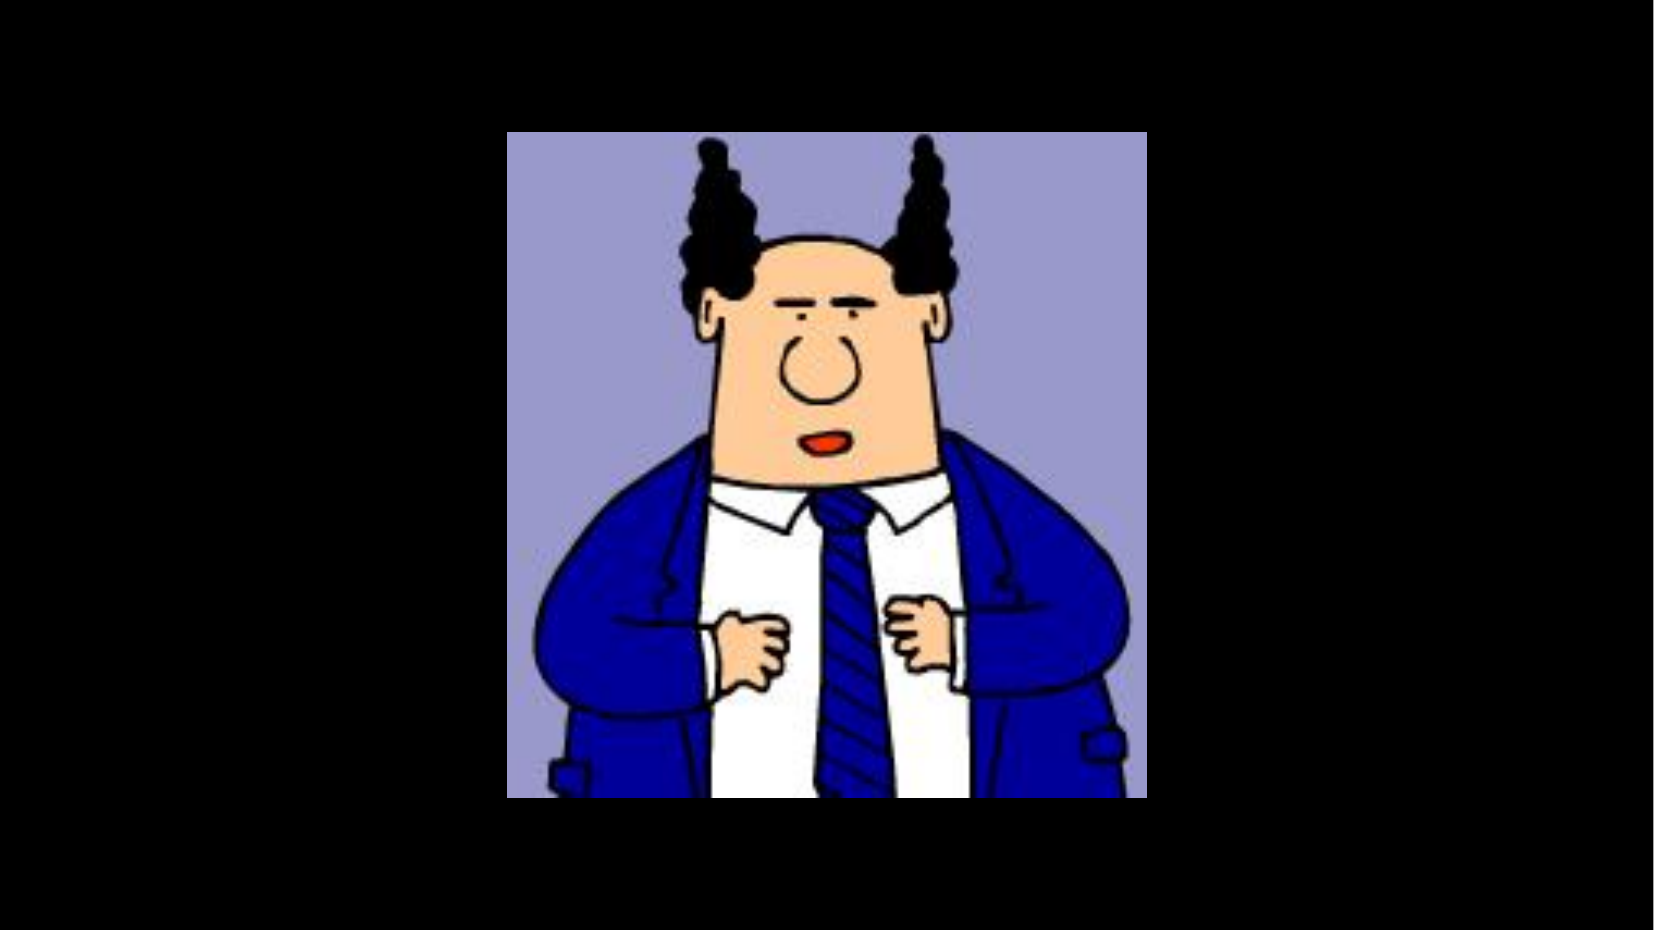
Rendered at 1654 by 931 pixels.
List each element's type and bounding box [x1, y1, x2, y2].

picture [507, 132, 1147, 798]
